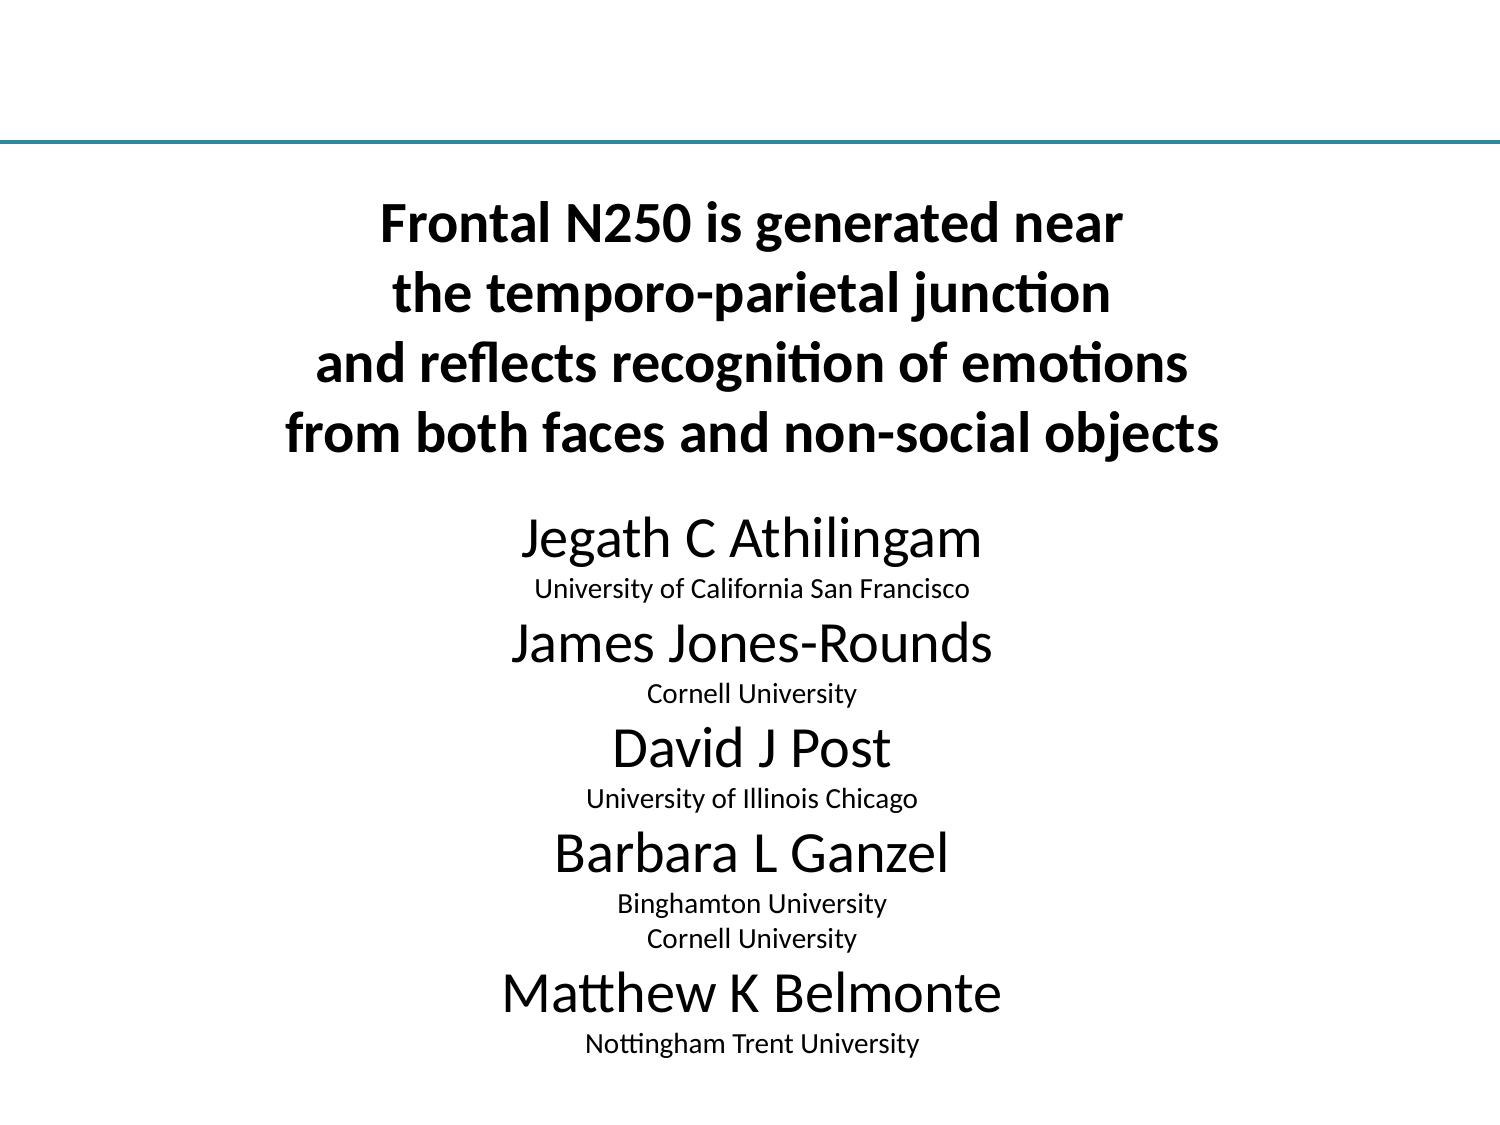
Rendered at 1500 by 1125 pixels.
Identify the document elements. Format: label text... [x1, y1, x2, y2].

title Frontal N250 is generated near the temporo-parietal junction and reflects recognition of emotions from both faces and non-social objects Jegath C Athilingam University of California San Francisco James Jones-Rounds Cornell University David J Post University of Illinois Chicago Barbara L Ganzel Binghamton University Cornell University Matthew K Belmonte Nottingham Trent University [150, 177, 1355, 1099]
